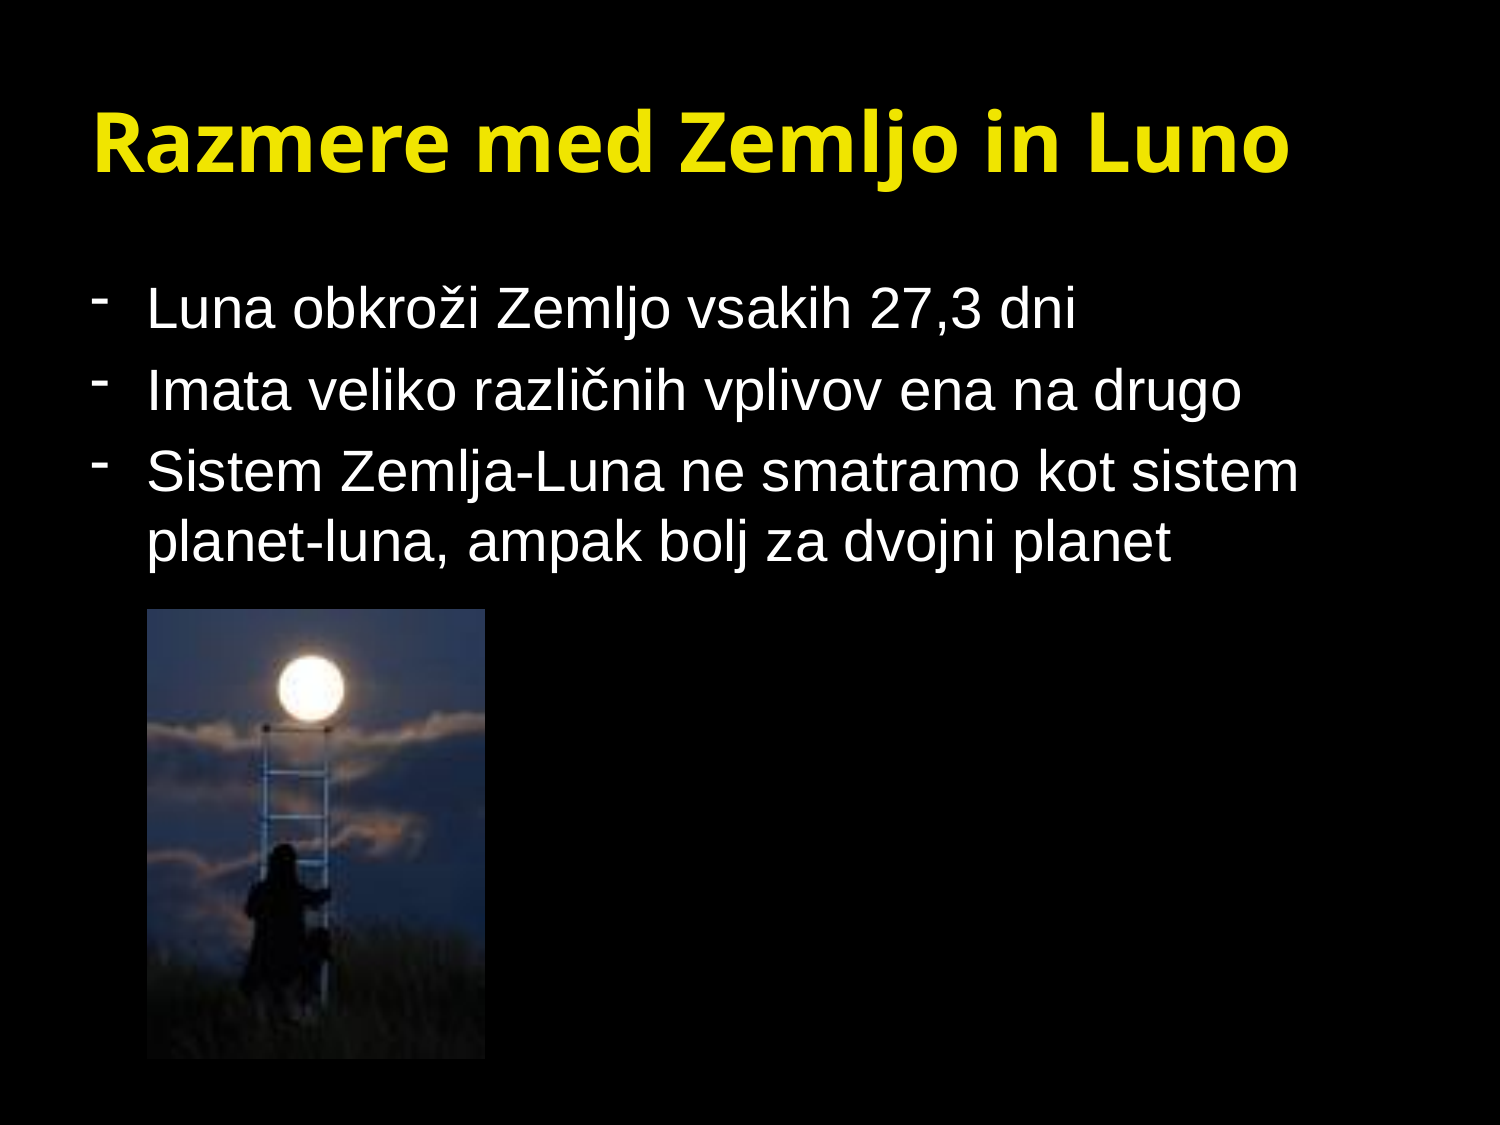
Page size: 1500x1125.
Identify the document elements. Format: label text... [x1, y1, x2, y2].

picture [147, 609, 485, 1059]
title Razmere med Zemljo in Luno [75, 45, 1425, 233]
list Luna obkroži Zemljo vsakih 27,3 dni Imata veliko različnih vplivov ena na drugo Sistem Zemlja-Luna ne smatramo kot sistem planet-luna, ampak bolj za dvojni planet [75, 262, 1425, 622]
